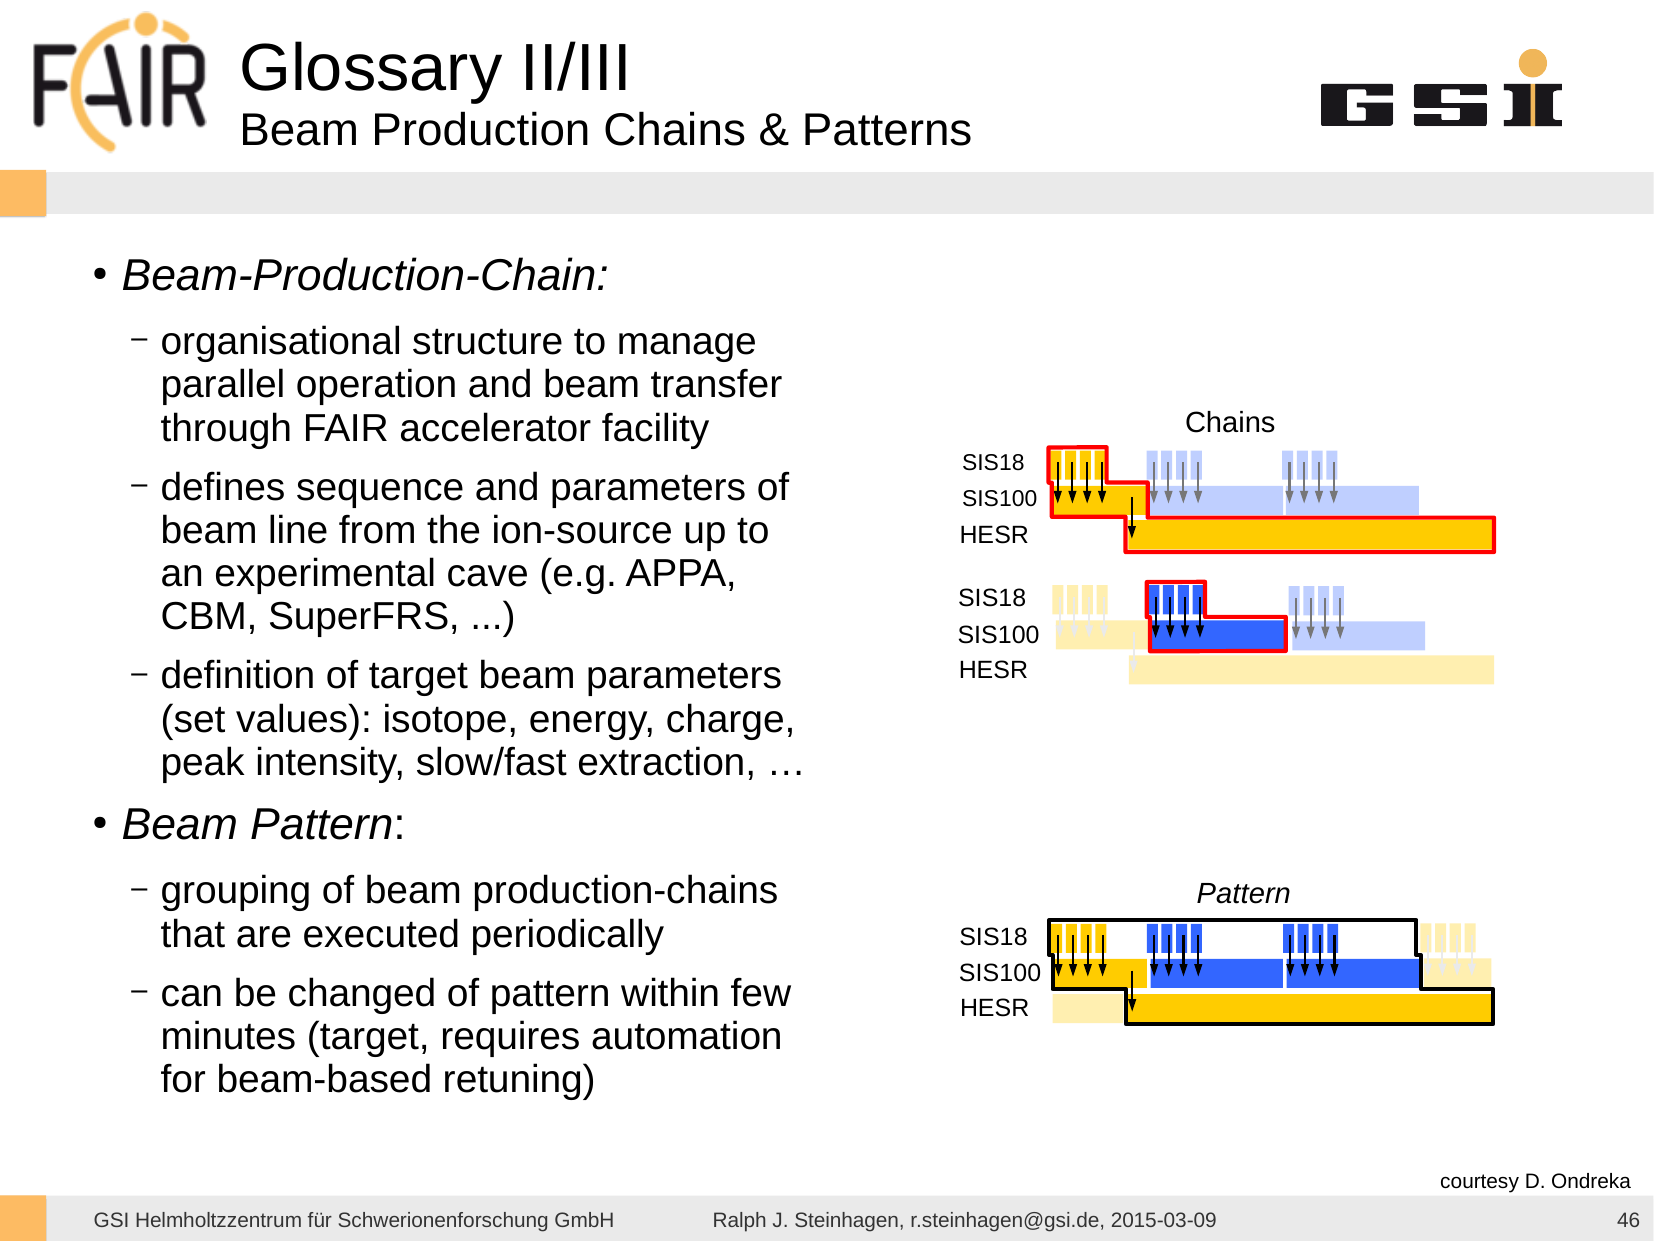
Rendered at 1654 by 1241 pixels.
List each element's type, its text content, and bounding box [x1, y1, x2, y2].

text_box [1146, 450, 1158, 480]
text_box [1285, 485, 1419, 515]
text_box [1286, 958, 1419, 988]
text_box [1312, 923, 1324, 953]
text_box [1288, 586, 1300, 616]
text_box [1190, 450, 1202, 480]
text_box [1176, 450, 1188, 480]
text_box [1296, 450, 1308, 480]
text_box [1079, 450, 1091, 480]
text_box [1327, 923, 1339, 953]
text_box [1065, 450, 1077, 480]
text_box SIS100 [957, 618, 1041, 649]
text_box [1054, 485, 1145, 515]
text_box Pattern [1181, 867, 1307, 917]
text_box [1326, 450, 1338, 480]
text_box [1162, 585, 1174, 615]
text_box [1318, 586, 1330, 616]
text_box [1332, 586, 1344, 616]
text_box [1094, 450, 1104, 480]
text_box HESR [958, 653, 1029, 684]
text_box [1464, 923, 1476, 953]
text_box [1052, 585, 1064, 615]
text_box [1146, 923, 1158, 953]
text_box [1423, 958, 1492, 987]
text_box [1149, 585, 1160, 615]
text_box [1128, 994, 1491, 1022]
text_box [1282, 450, 1294, 480]
text_box courtesy D. Ondreka [1440, 1169, 1631, 1193]
text_box Chains [1170, 396, 1292, 447]
text_box [1095, 923, 1107, 953]
text_box [1161, 923, 1173, 953]
text_box SIS100 [962, 483, 1038, 511]
text_box [1051, 450, 1062, 480]
text_box [1283, 923, 1295, 953]
text_box [1067, 585, 1079, 615]
picture [33, 10, 207, 155]
text_box [1311, 450, 1323, 480]
text_box [1080, 923, 1092, 953]
text_box [1420, 923, 1432, 953]
text_box [1081, 585, 1093, 615]
text_box [1128, 520, 1491, 549]
picture [1319, 46, 1564, 129]
text_box [1055, 620, 1147, 650]
text_box [1052, 994, 1124, 1024]
text_box SIS18 [959, 920, 1029, 951]
text_box [1192, 585, 1202, 615]
text_box [1161, 450, 1173, 480]
text_box [1176, 923, 1188, 953]
text_box [1190, 923, 1202, 953]
text_box [1055, 958, 1147, 988]
text_box [1051, 923, 1063, 953]
text_box [1065, 923, 1077, 953]
text_box SIS18 [962, 447, 1025, 475]
text_box SIS18 [958, 581, 1027, 612]
text_box [1153, 620, 1283, 649]
text_box [1303, 586, 1315, 616]
text_box [1449, 923, 1461, 953]
text_box [1096, 585, 1108, 615]
text_box [1435, 923, 1447, 953]
text_box [1177, 585, 1189, 615]
text_box HESR [960, 991, 1030, 1022]
text_box [1150, 485, 1284, 515]
text_box [1292, 621, 1426, 651]
list Beam-Production-Chain: organisational structure to manage parallel operation and beam transfer through FAIR accelerator facility defines sequence and parameters of beam line from the ion-source up to an experimental cave (e.g. APPA, CBM, SuperFRS, ...) definition of target beam parameters (set values): isotope, energy, charge, peak intensity, slow/fast extraction, … Beam Pattern: grouping of beam production-chains that are executed periodically can be changed of pattern within few minutes (target, requires automation for beam-based retuning) [82, 249, 809, 1158]
text_box HESR [959, 518, 1030, 549]
text_box [1128, 655, 1495, 685]
text_box SIS100 [958, 956, 1042, 987]
text_box [1297, 923, 1309, 953]
text_box [1150, 958, 1283, 988]
title Glossary II/III Beam Production Chains & Patterns [239, 22, 1223, 162]
